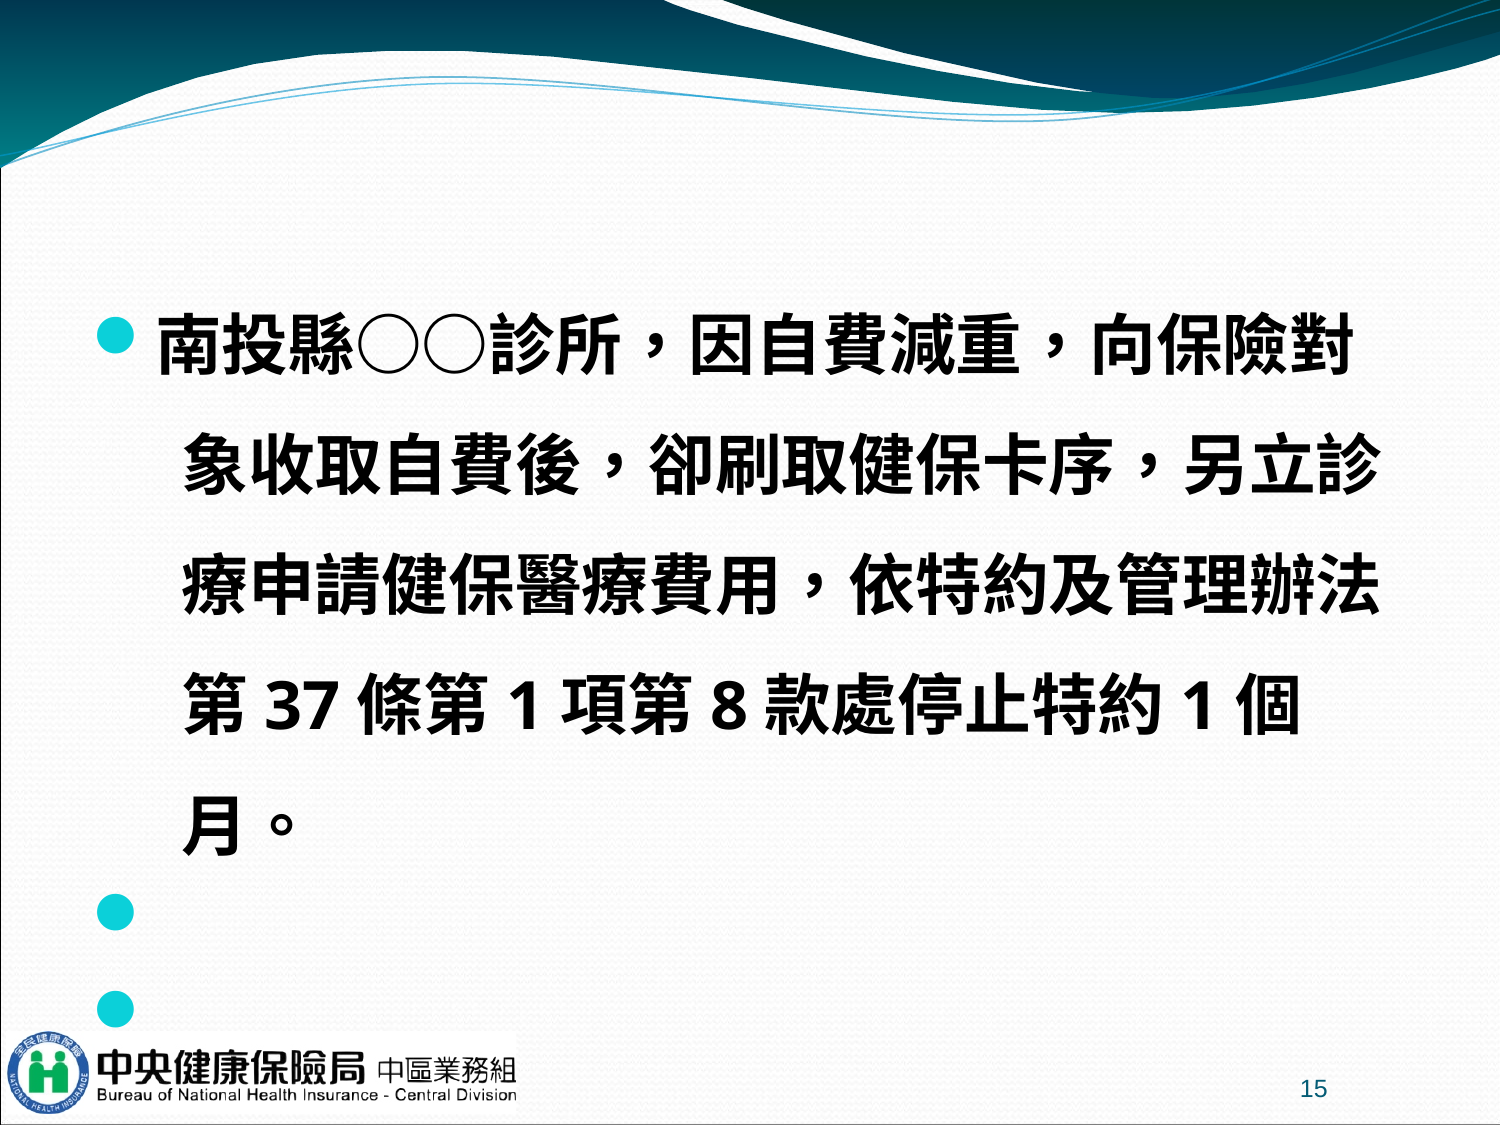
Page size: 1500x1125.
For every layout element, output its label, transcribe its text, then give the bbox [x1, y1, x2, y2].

text_box [1299, 1042, 1426, 1103]
list 南投縣○○診所，因自費減重，向保險對象收取自費後，卻刷取健保卡序，另立診療申請健保醫療費用，依特約及管理辦法第37條第1項第8款處停止特約1個月。 [76, 255, 1427, 938]
